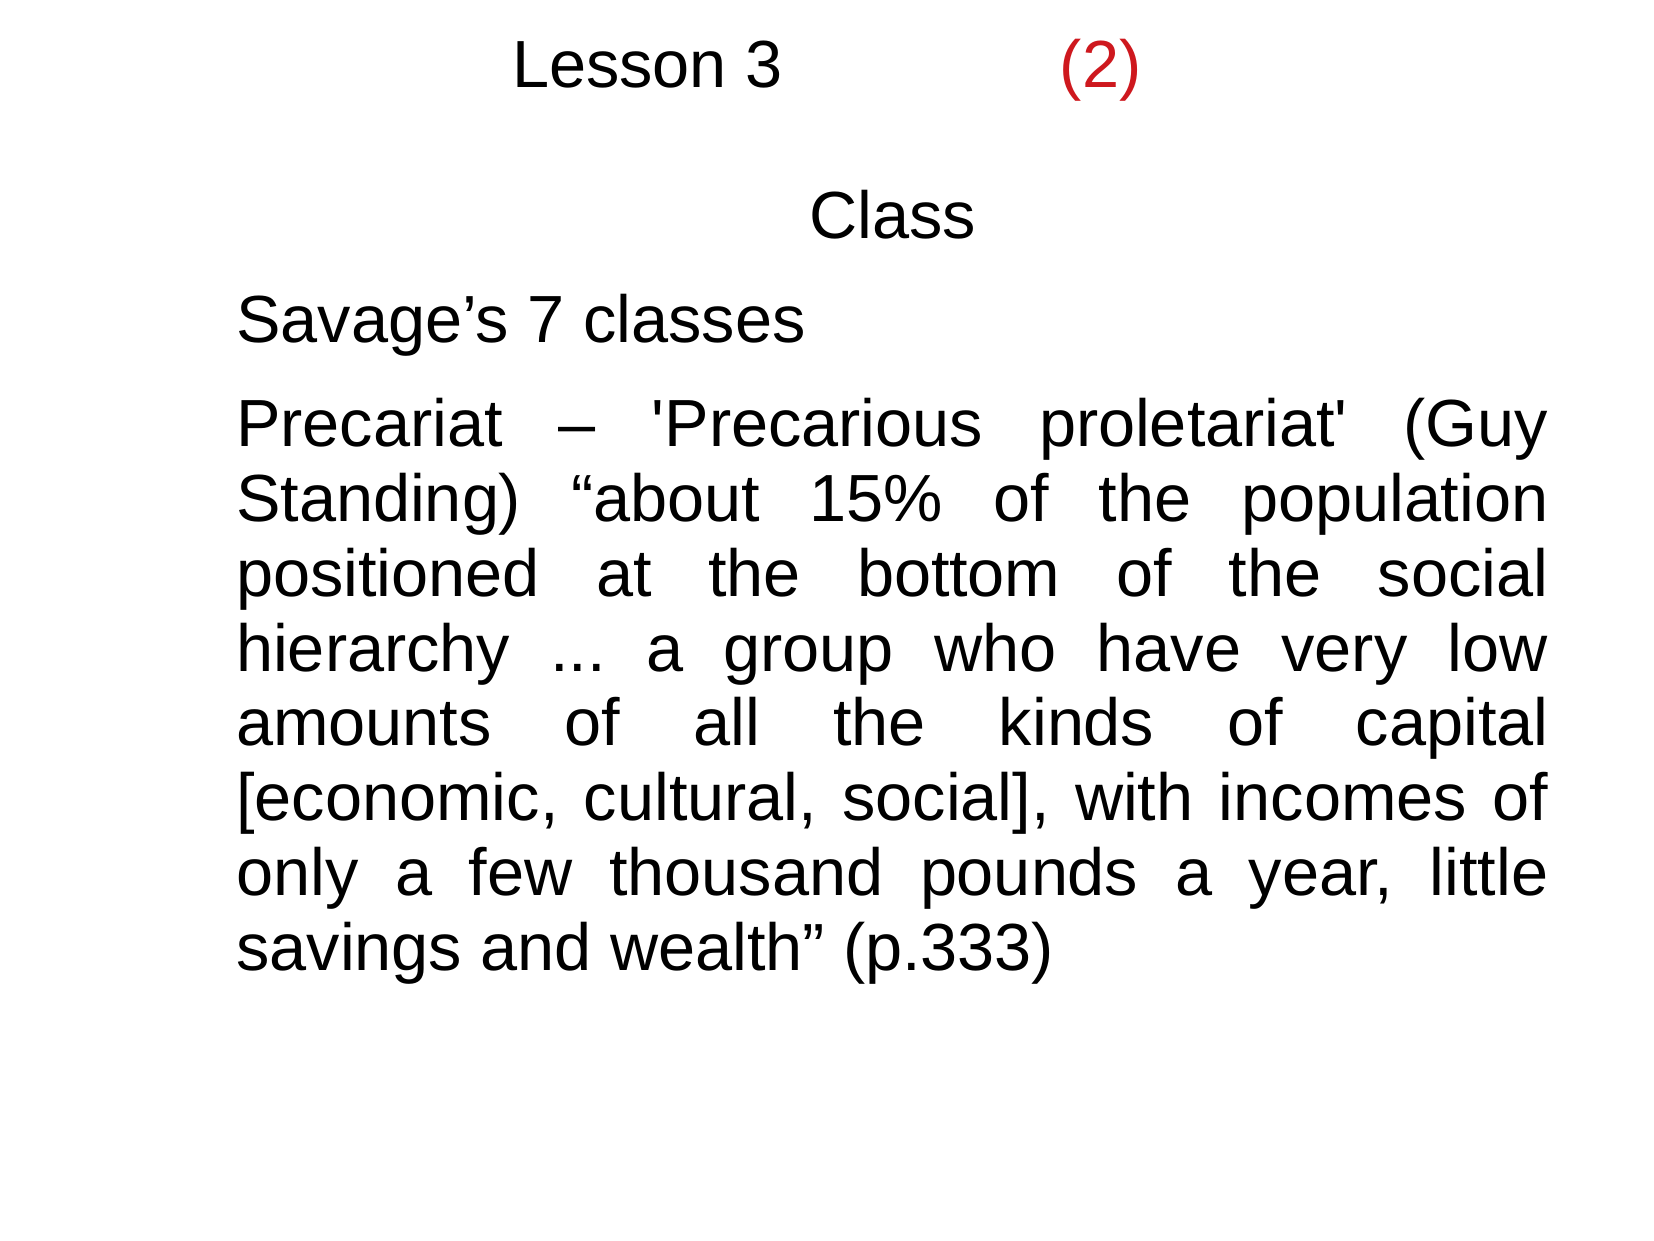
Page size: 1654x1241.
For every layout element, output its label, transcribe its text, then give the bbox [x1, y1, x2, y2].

list Class Savage’s 7 classes Precariat – 'Precarious proletariat' (Guy Standing) “about 15% of the population positioned at the bottom of the social hierarchy ... a group who have very low amounts of all the kinds of capital [economic, cultural, social], with incomes of only a few thousand pounds a year, little savings and wealth” (p.333) [165, 177, 1550, 1147]
title Lesson 3 (2) [82, 26, 1571, 104]
